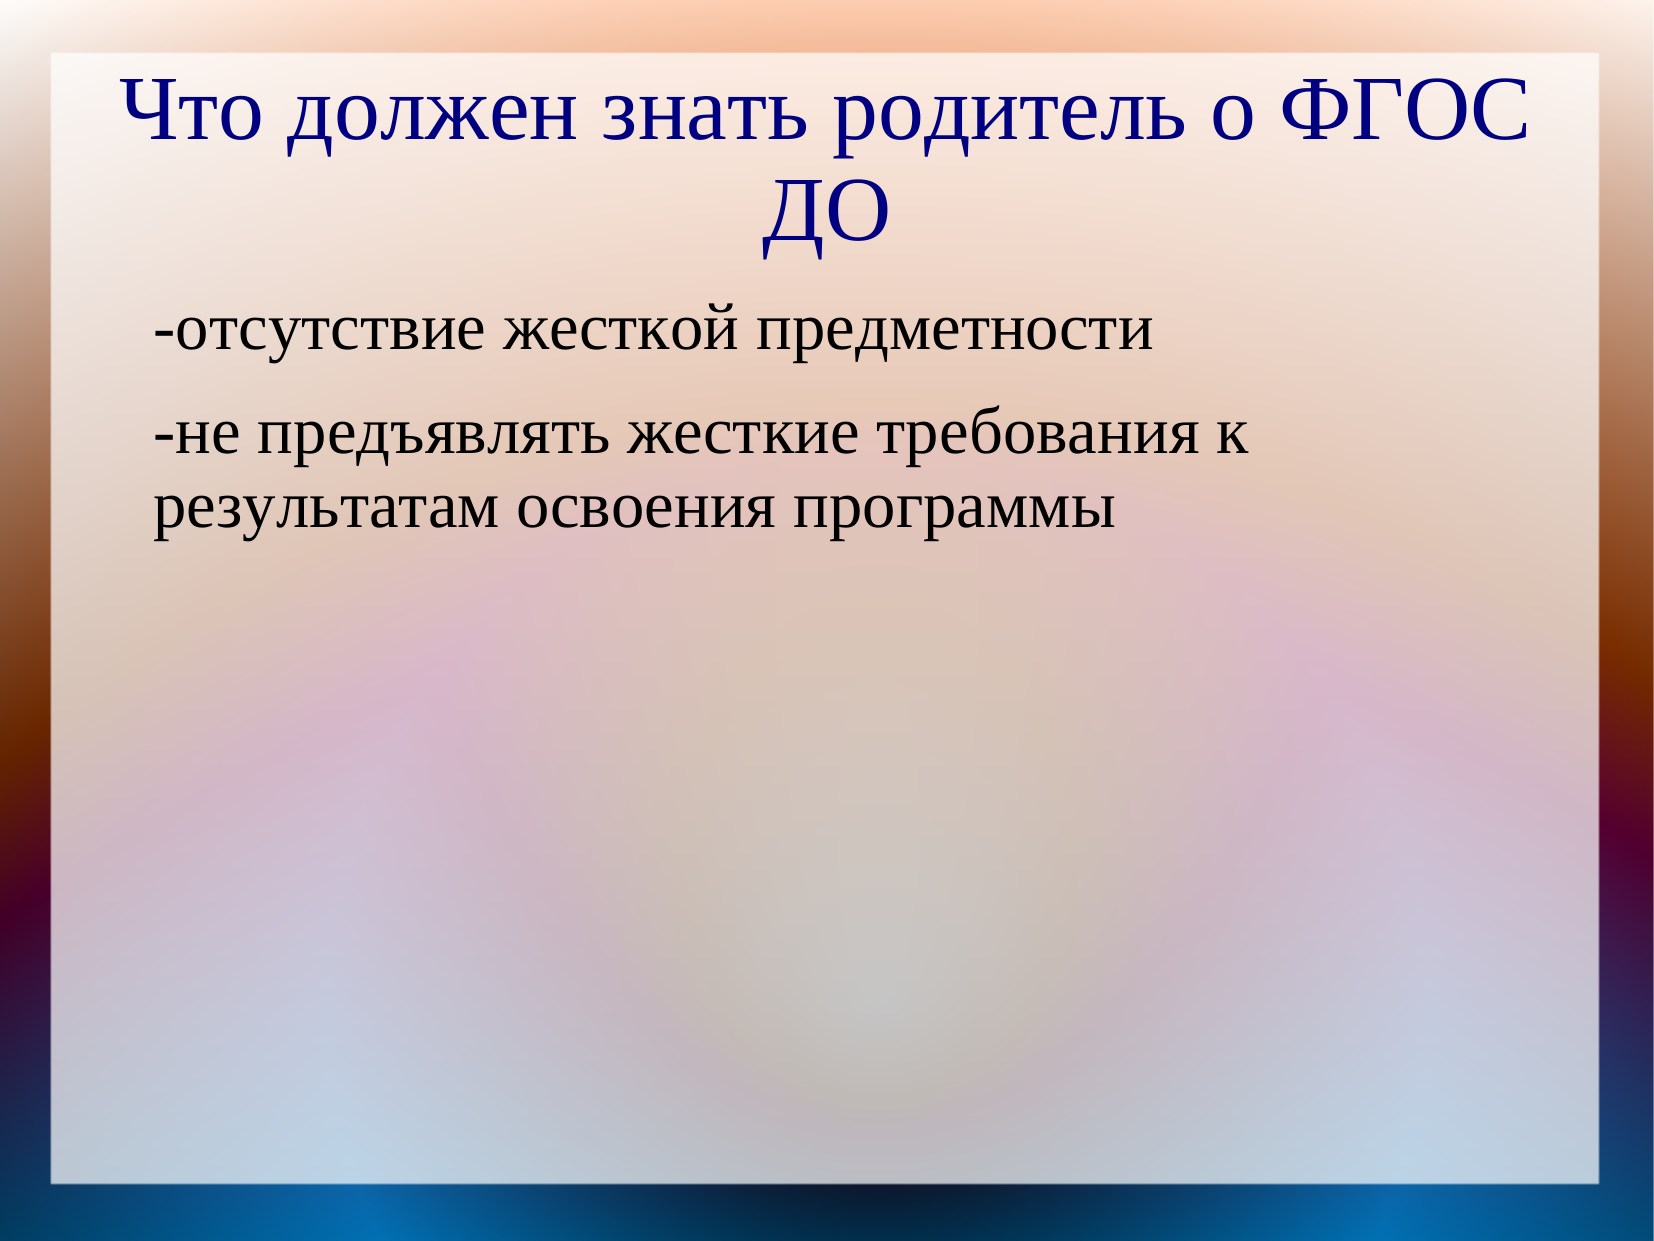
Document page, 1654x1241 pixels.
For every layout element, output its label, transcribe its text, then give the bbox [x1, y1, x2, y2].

title Что должен знать родитель о ФГОС ДО [82, 55, 1571, 263]
picture [0, 0, 1654, 1241]
list -отсутствие жесткой предметности -не предъявлять жесткие требования к результатам освоения программы [82, 290, 1571, 1094]
